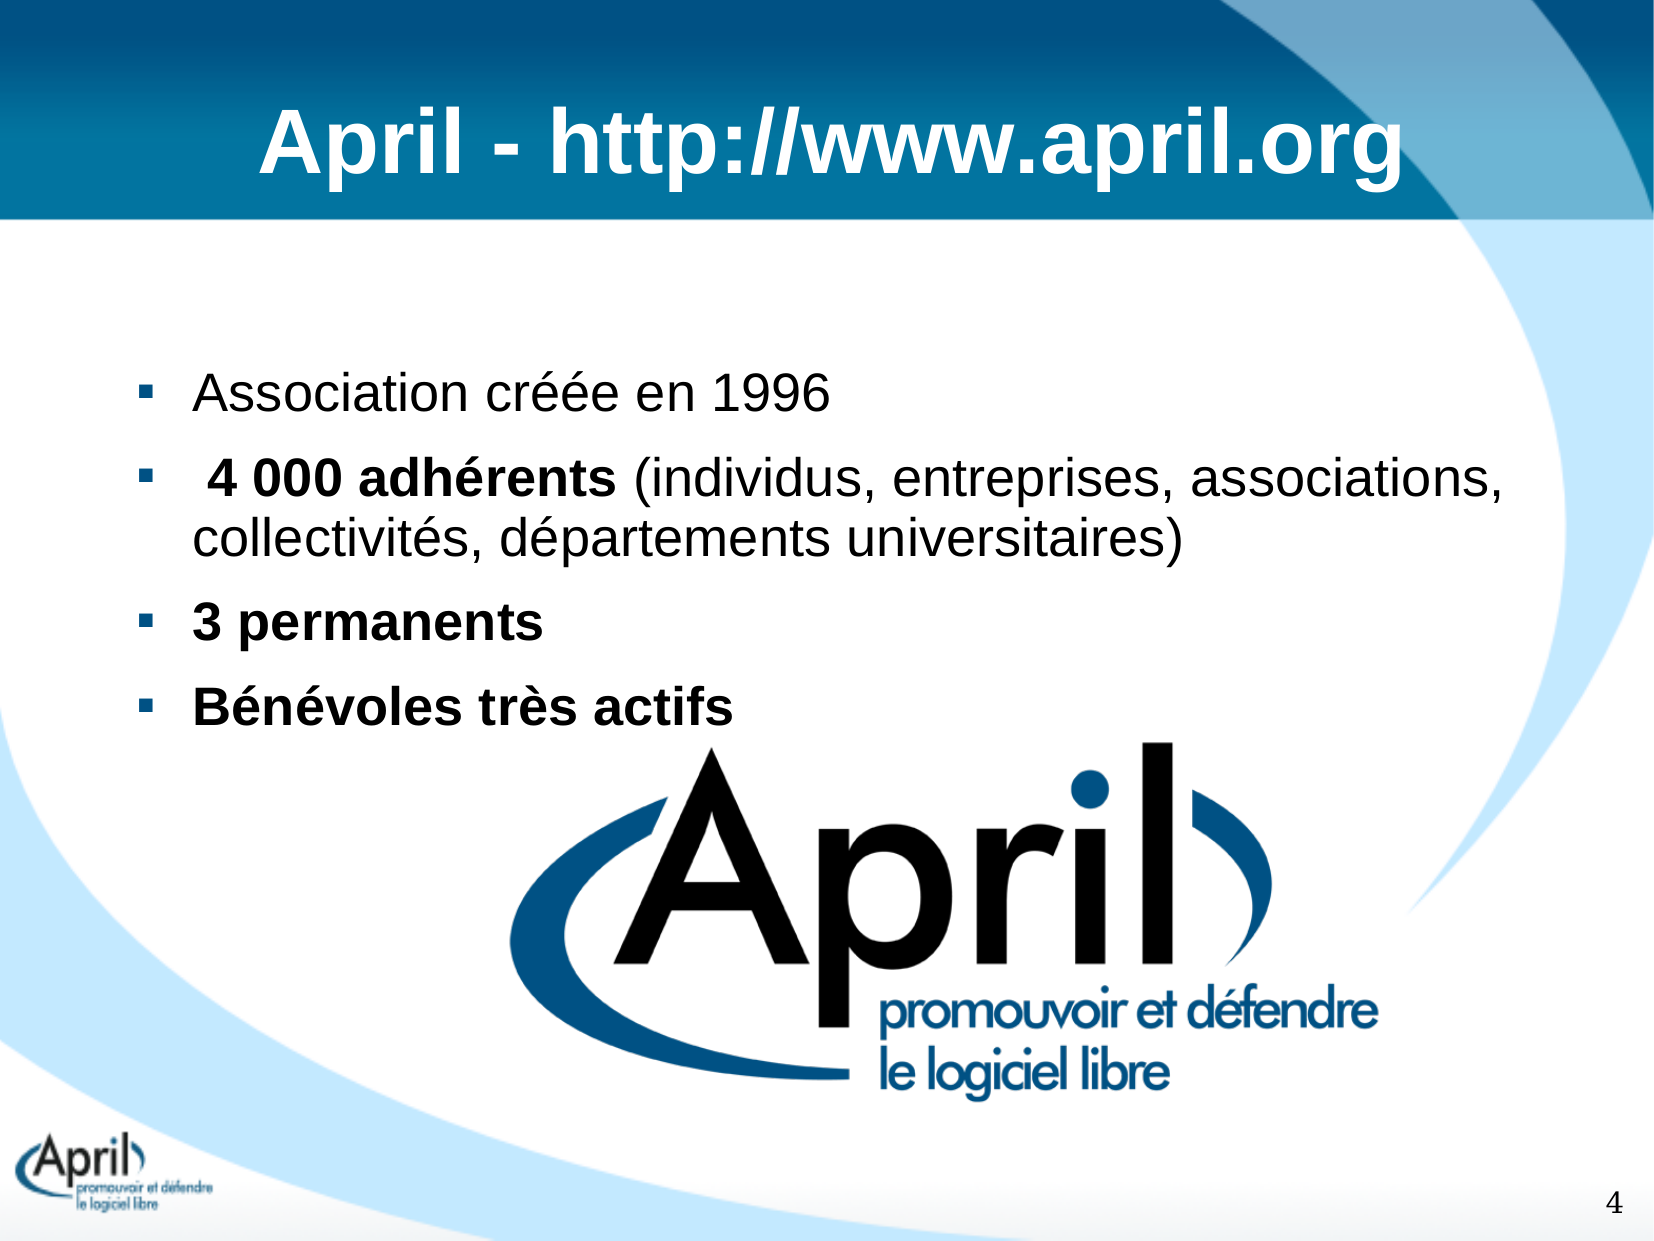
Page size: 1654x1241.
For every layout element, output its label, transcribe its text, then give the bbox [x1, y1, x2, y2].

title April - http://www.april.org [126, 38, 1539, 246]
picture [0, 0, 1654, 1241]
list Association créée en 1996 4 000 adhérents (individus, entreprises, associations, collectivités, départements universitaires) 3 permanents Bénévoles très actifs [121, 362, 1534, 1144]
